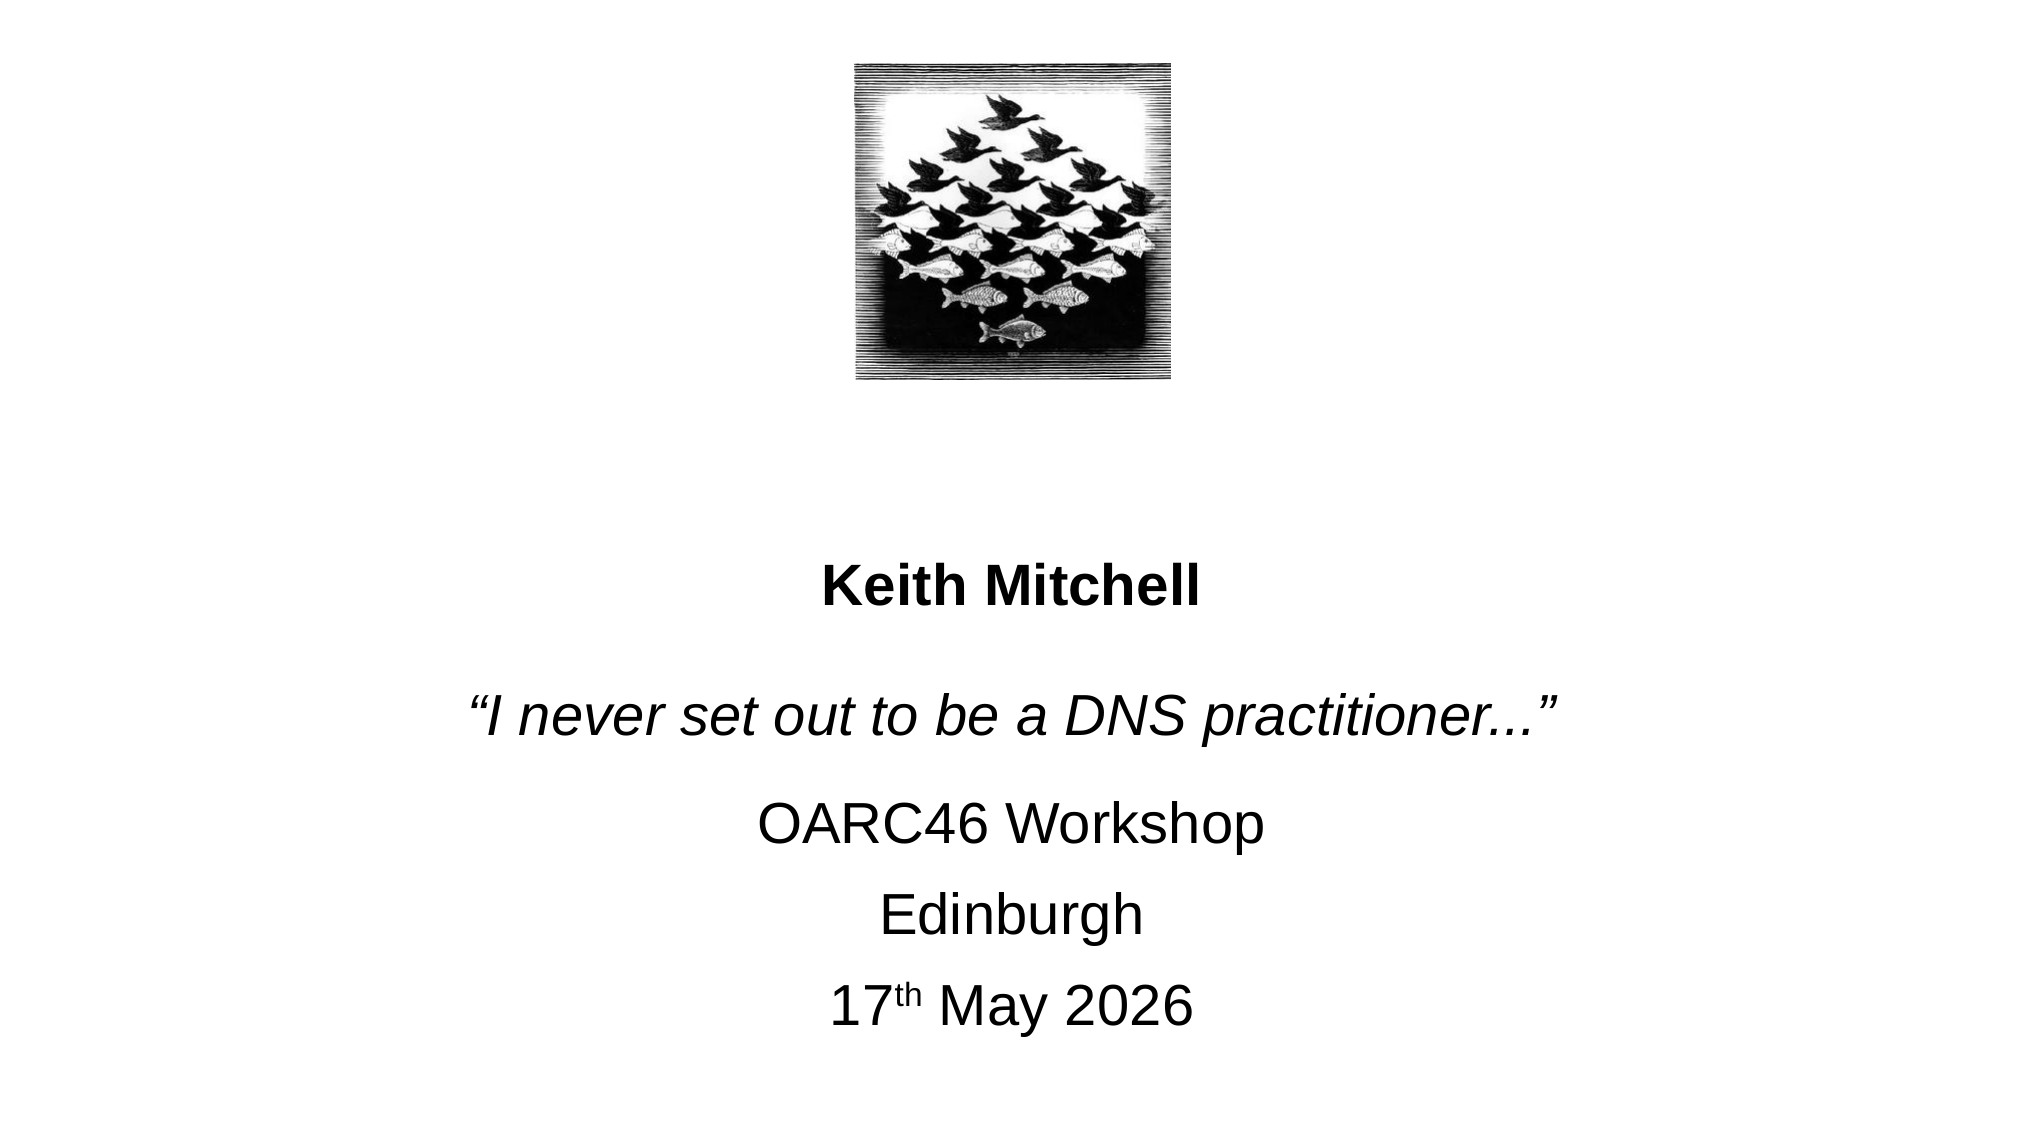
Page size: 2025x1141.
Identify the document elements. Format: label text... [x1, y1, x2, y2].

text_box Keith Mitchell [101, 433, 1923, 707]
list “I never set out to be a DNS practitioner...” OARC46 Workshop Edinburgh 17th May 2026 [101, 675, 1924, 1047]
picture [854, 63, 1171, 380]
